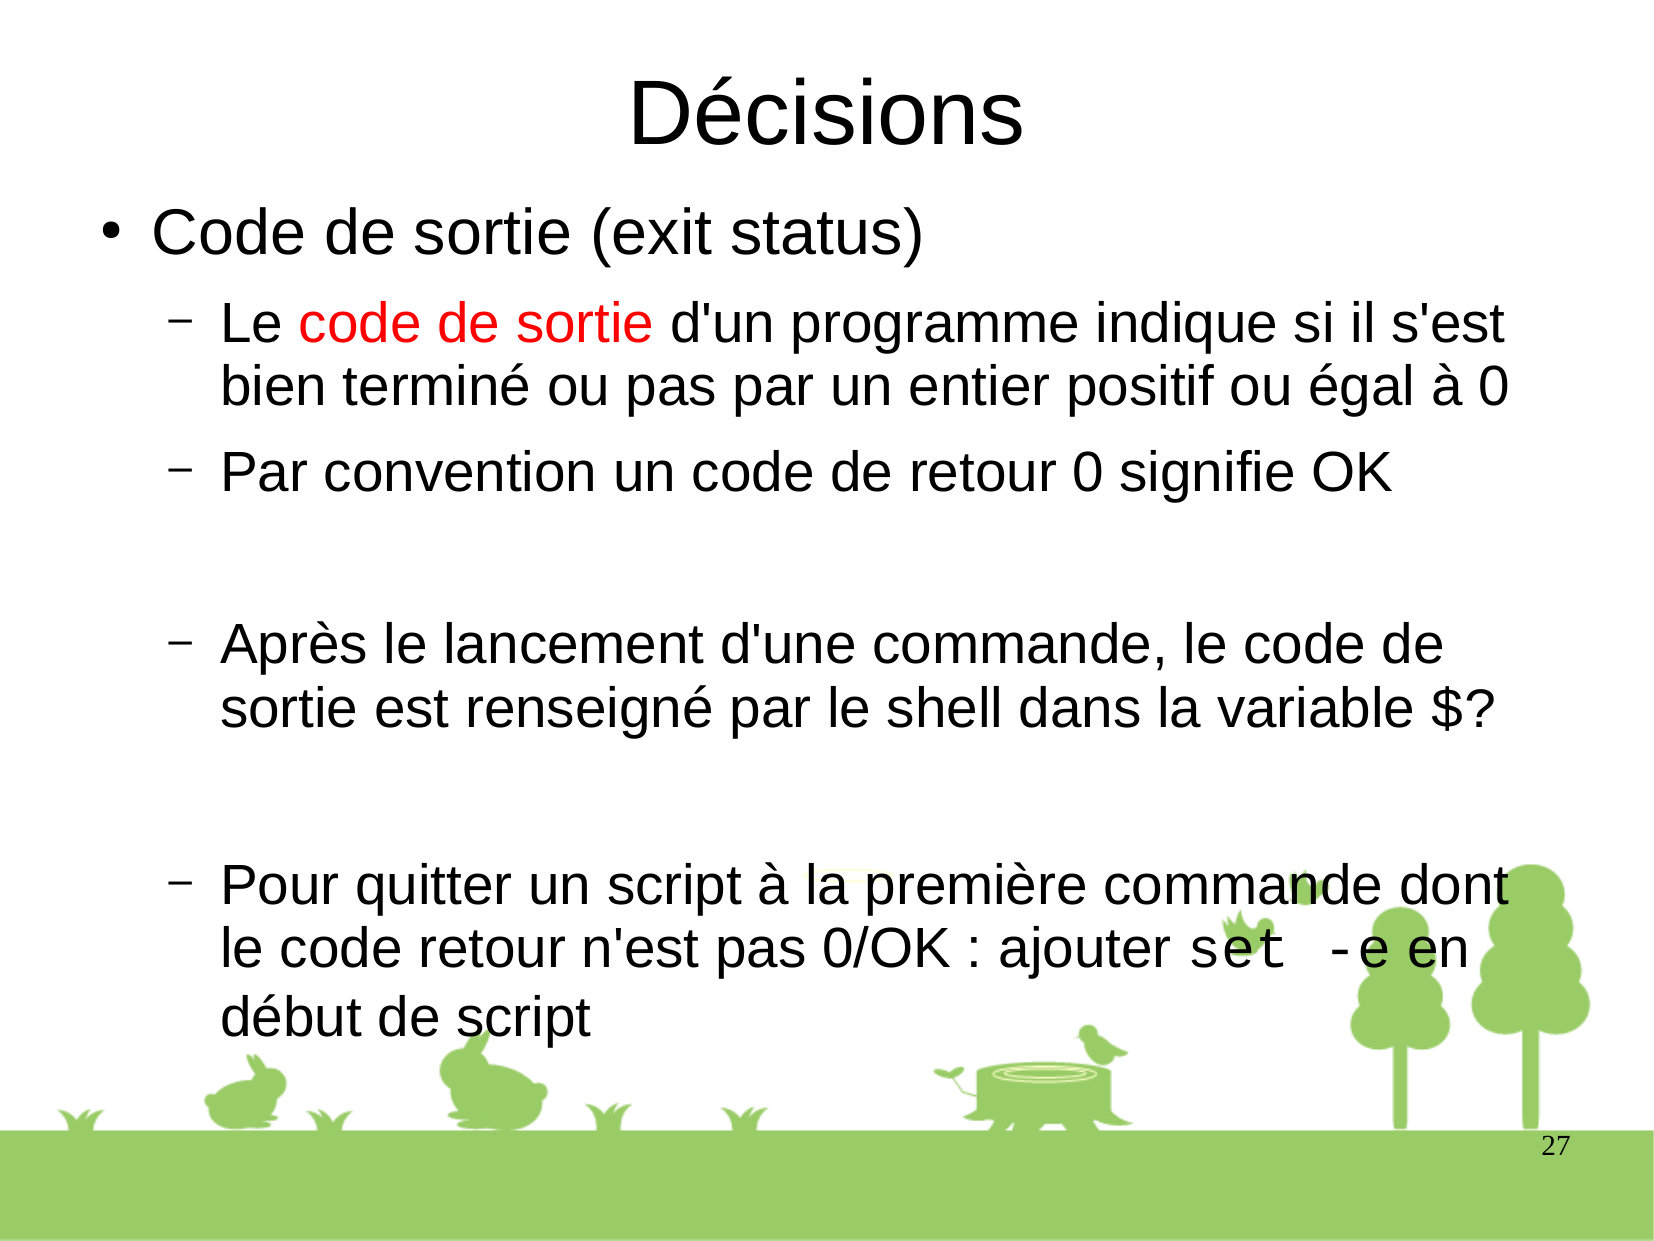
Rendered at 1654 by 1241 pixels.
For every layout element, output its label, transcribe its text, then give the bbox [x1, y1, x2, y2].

picture [0, 0, 1654, 1241]
list Code de sortie (exit status) Le code de sortie d'un programme indique si il s'est bien terminé ou pas par un entier positif ou égal à 0 Par convention un code de retour 0 signifie OK Après le lancement d'une commande, le code de sortie est renseigné par le shell dans la variable $? Pour quitter un script à la première commande dont le code retour n'est pas 0/OK : ajouter set -e en début de script [82, 195, 1538, 1158]
title Décisions [82, 49, 1571, 178]
